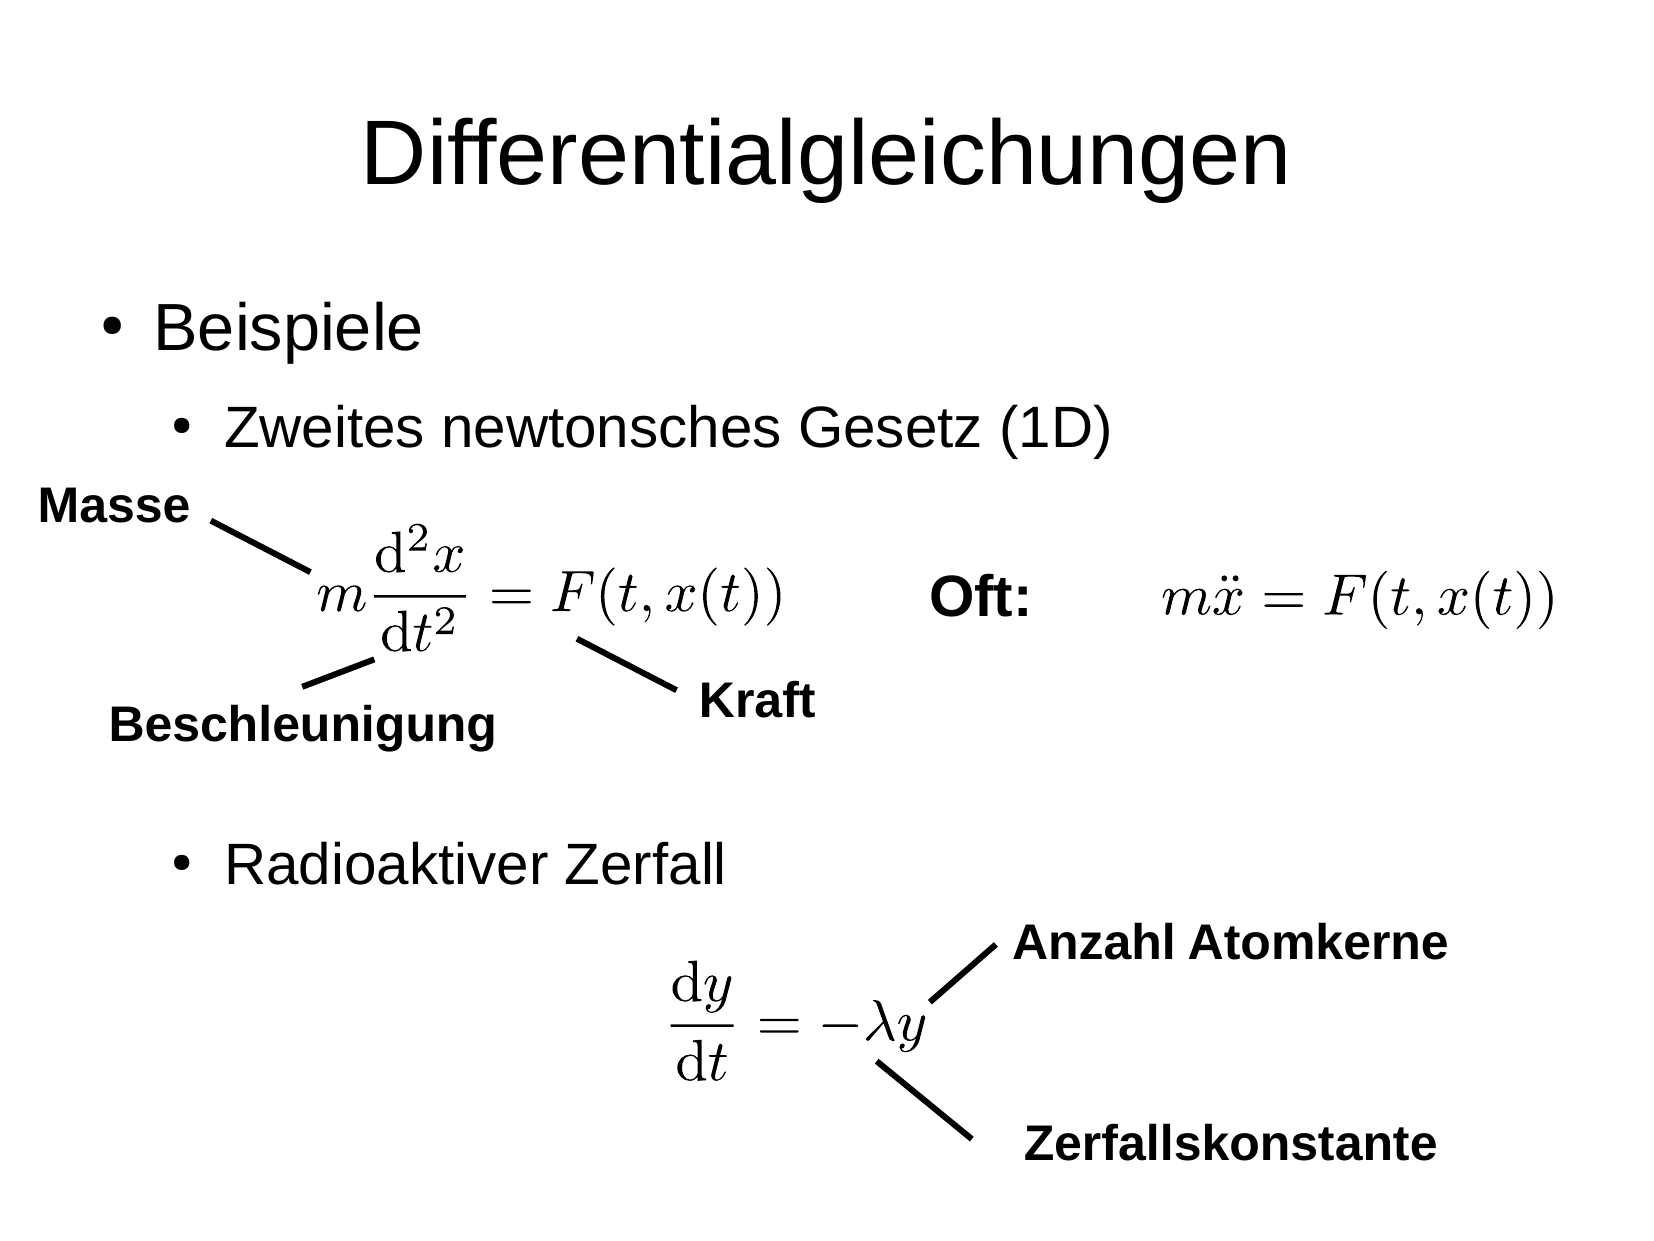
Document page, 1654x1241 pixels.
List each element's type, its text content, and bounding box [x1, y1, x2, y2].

text_box [1160, 570, 1559, 629]
text_box Masse [22, 469, 206, 541]
text_box Anzahl Atomkerne [997, 906, 1465, 978]
text_box Oft: [914, 556, 1048, 637]
text_box Kraft [684, 664, 831, 736]
text_box Zerfallskonstante [1009, 1107, 1453, 1179]
title Differentialgleichungen [82, 56, 1571, 250]
list Beispiele Zweites newtonsches Gesetz (1D) Radioaktiver Zerfall [82, 290, 1571, 1094]
text_box [670, 960, 928, 1081]
text_box Beschleunigung [93, 688, 513, 759]
text_box [316, 523, 787, 652]
